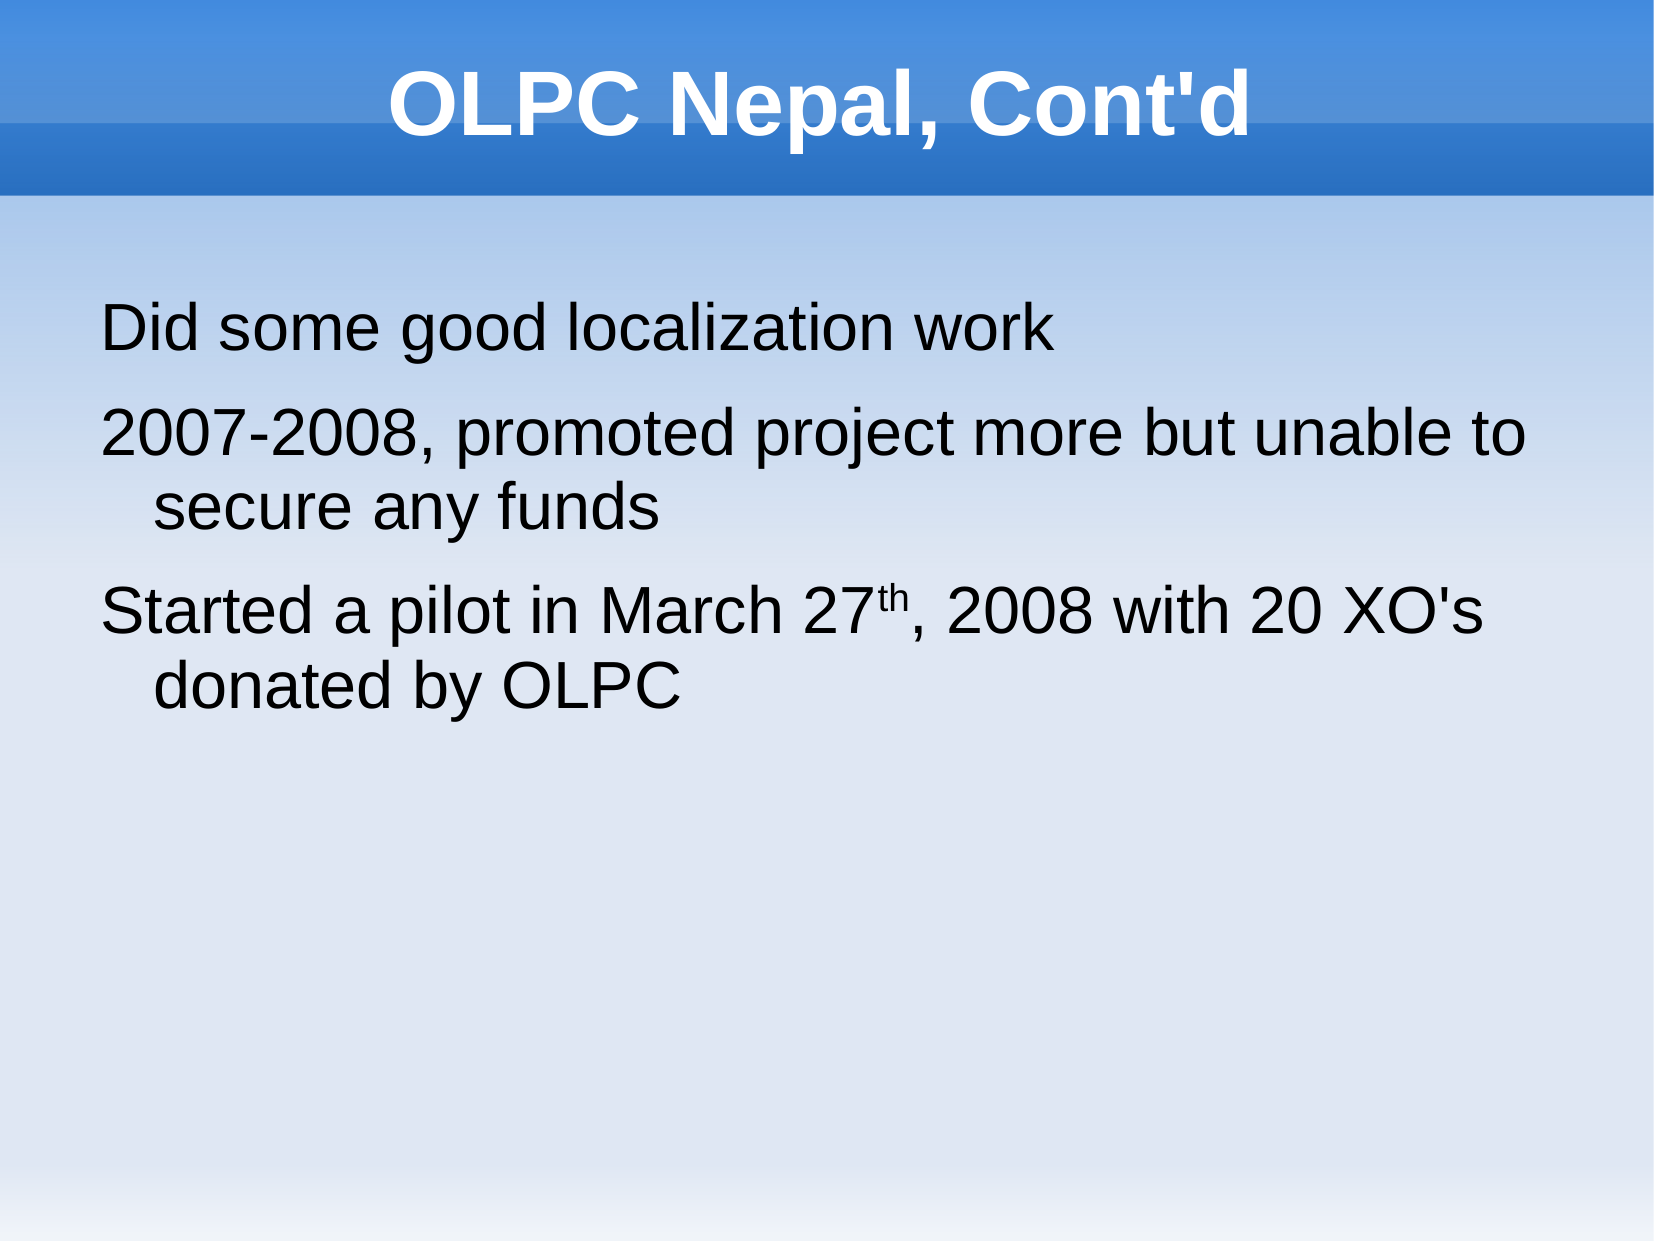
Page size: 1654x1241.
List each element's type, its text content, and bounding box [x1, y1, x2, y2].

list Did some good localization work 2007-2008, promoted project more but unable to secure any funds Started a pilot in March 27th, 2008 with 20 XO's donated by OLPC [82, 290, 1571, 1094]
title OLPC Nepal, Cont'd [76, 7, 1565, 200]
picture [0, 0, 1654, 1241]
